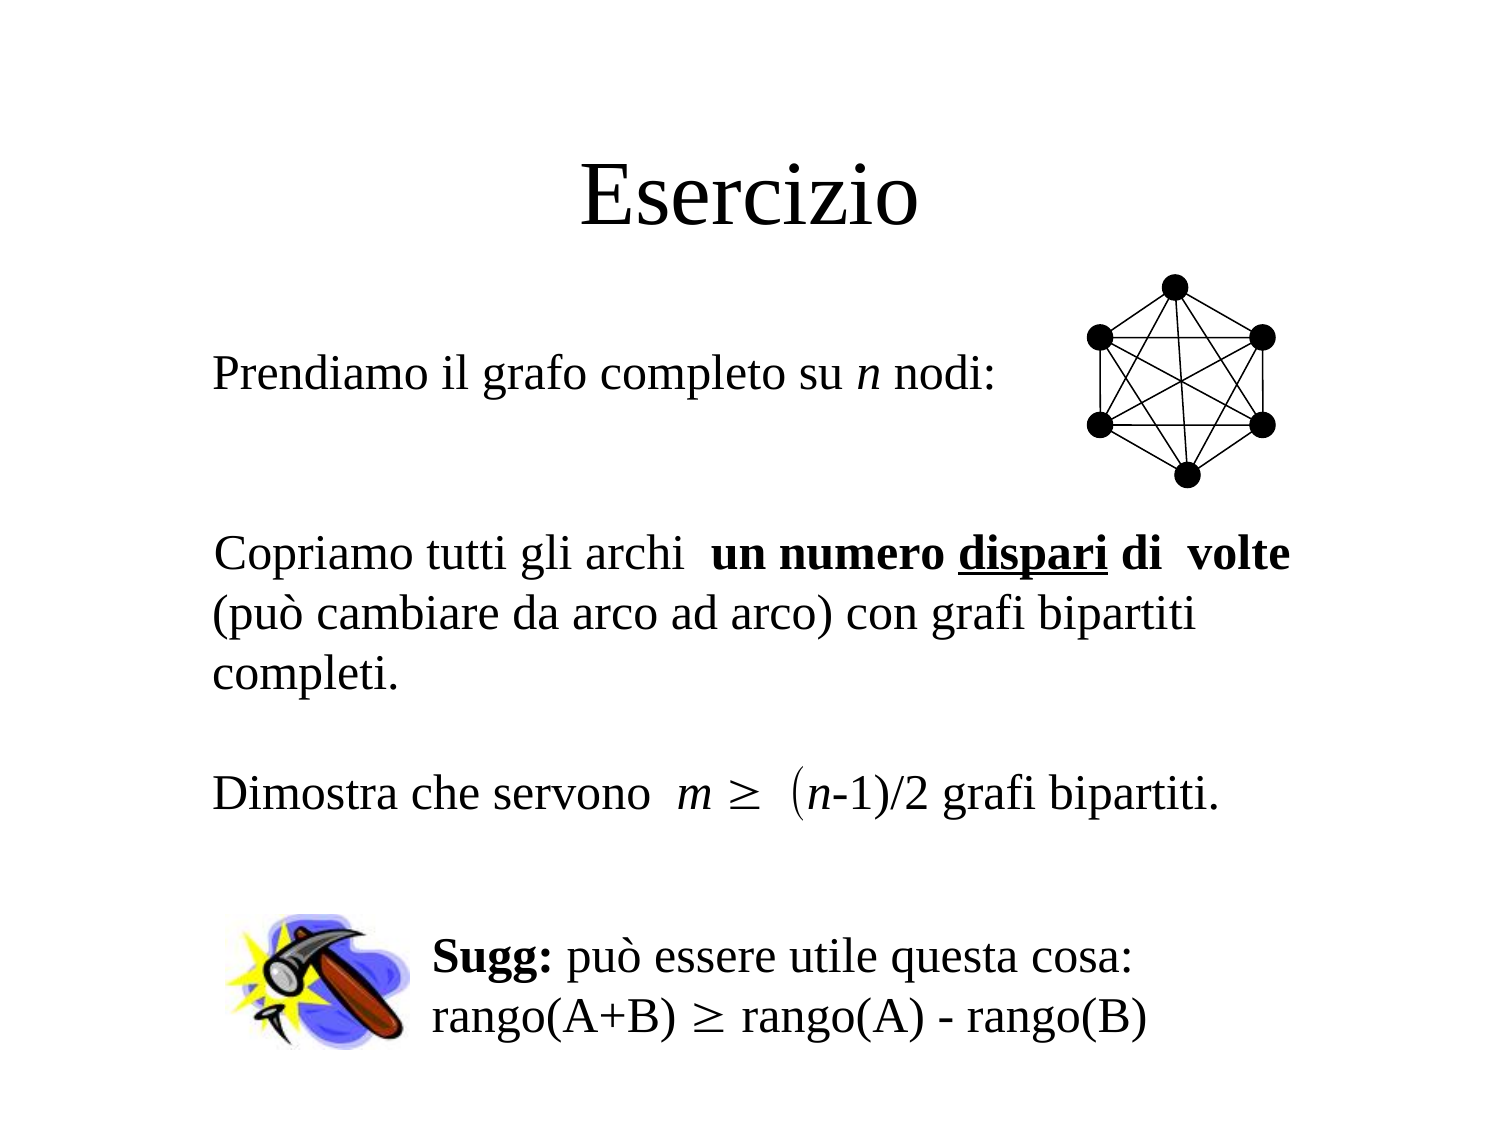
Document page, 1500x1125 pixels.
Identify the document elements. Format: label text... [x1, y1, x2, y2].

text_box [1087, 412, 1110, 438]
text_box [1175, 470, 1201, 488]
text_box [1252, 324, 1276, 350]
text_box [1253, 412, 1276, 438]
text_box Sugg: può essere utile questa cosa: rango(A+B) ≥ rango(A) - rango(B) [417, 915, 1163, 1051]
text_box [1087, 324, 1110, 350]
text_box [1162, 274, 1188, 293]
text_box Prendiamo il grafo completo su n nodi: Copriamo tutti gli archi un numero dispari di volte (può cambiare da arco ad arco) con grafi bipartiti completi. Dimostra che servono m ≥ (n-1)/2 grafi bipartiti. [197, 331, 1363, 828]
picture [225, 914, 410, 1051]
text_box [1104, 415, 1111, 421]
title Esercizio [112, 99, 1388, 288]
text_box [1252, 341, 1259, 348]
